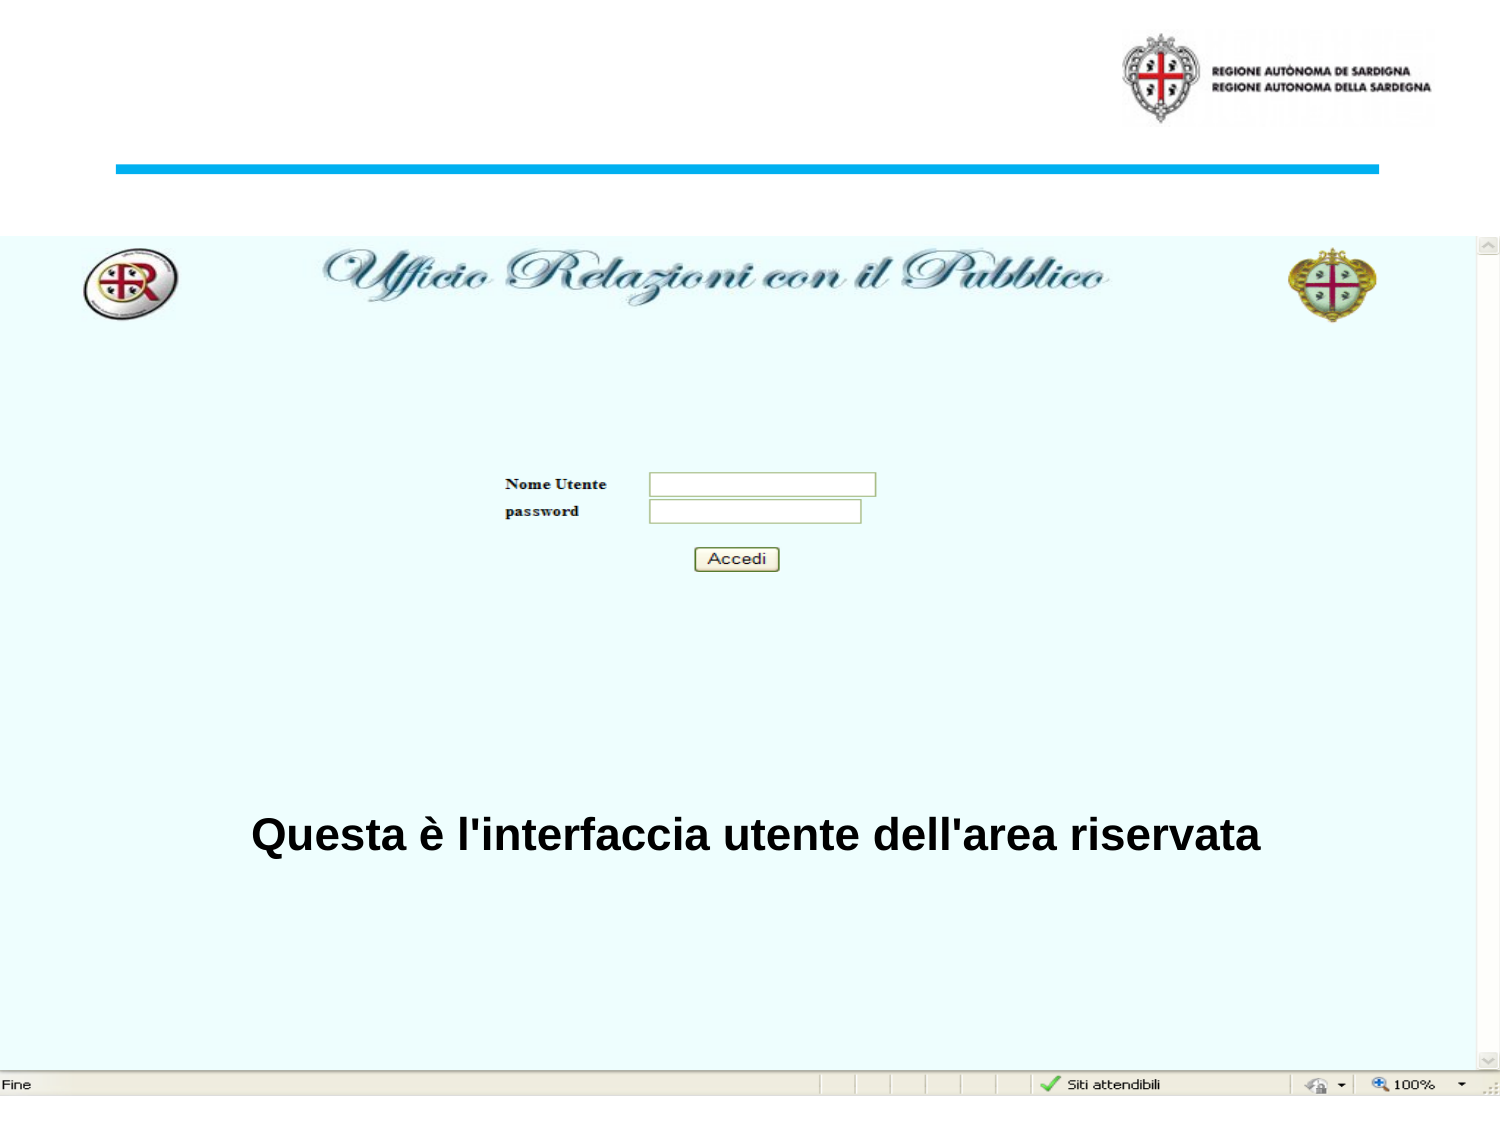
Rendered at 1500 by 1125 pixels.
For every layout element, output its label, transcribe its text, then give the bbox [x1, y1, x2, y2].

text_box Questa è l'interfaccia utente dell'area riservata [236, 797, 1277, 868]
picture [1122, 29, 1435, 127]
picture [0, 236, 1500, 1096]
text_box [115, 164, 1380, 175]
